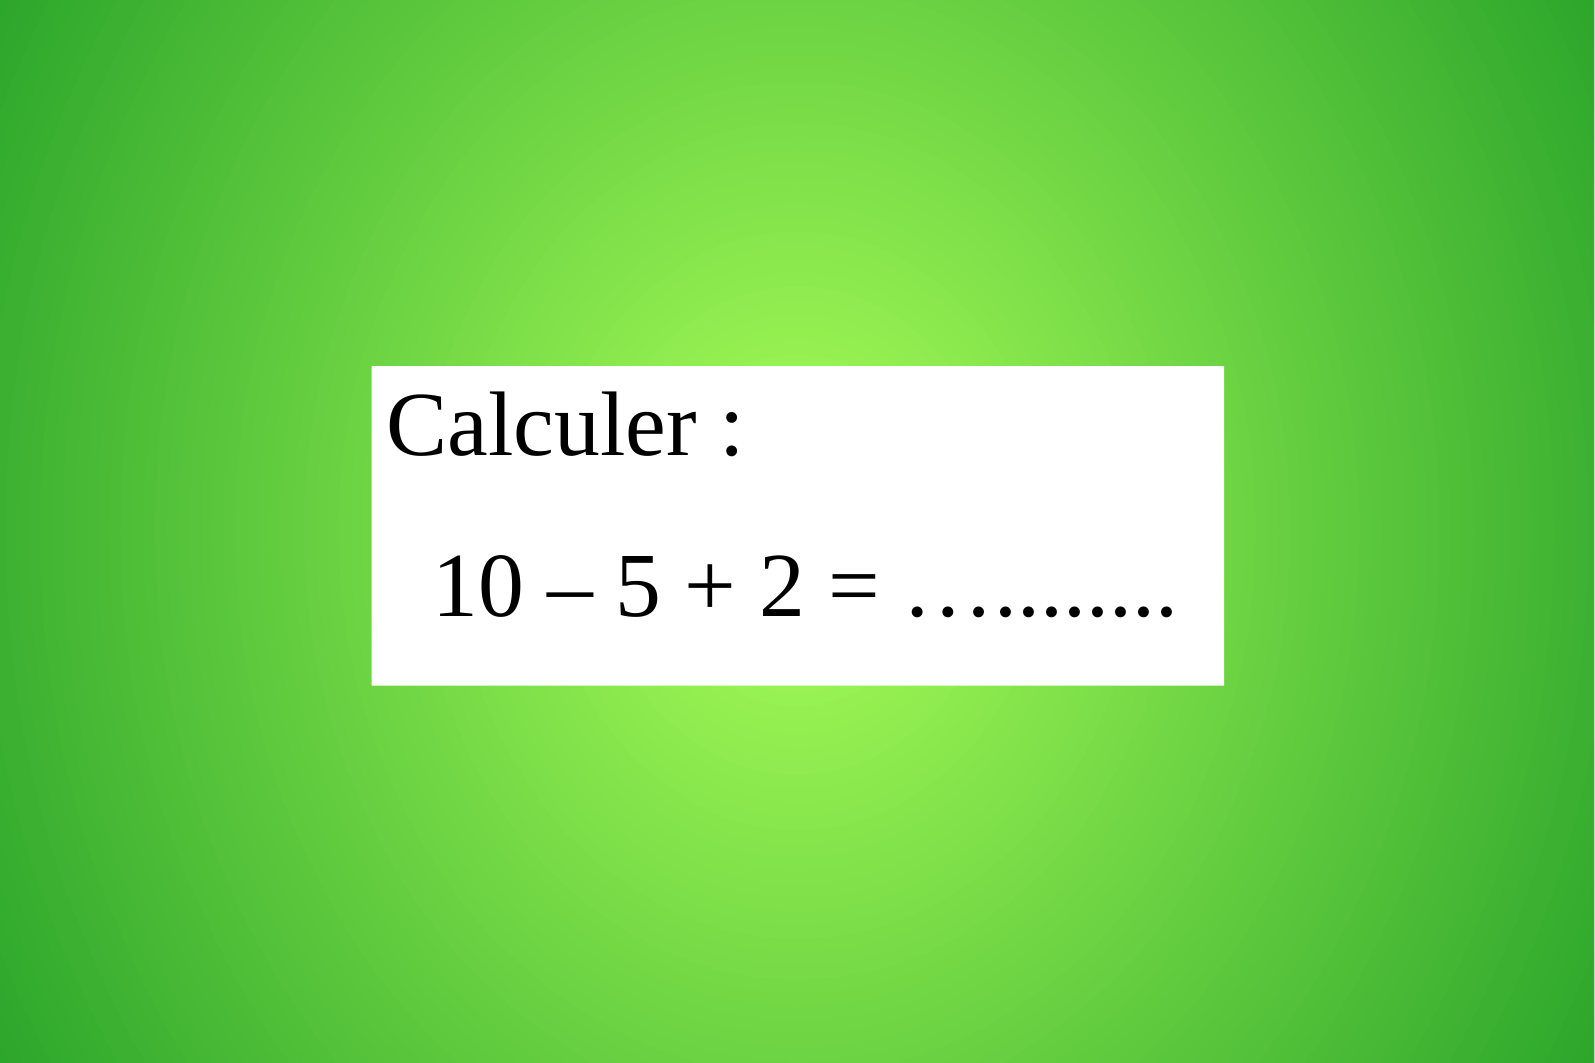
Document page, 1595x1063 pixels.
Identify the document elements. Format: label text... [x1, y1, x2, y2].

picture [0, 0, 1595, 1063]
text_box Calculer : 10 – 5 + 2 = …........ [371, 366, 1225, 686]
